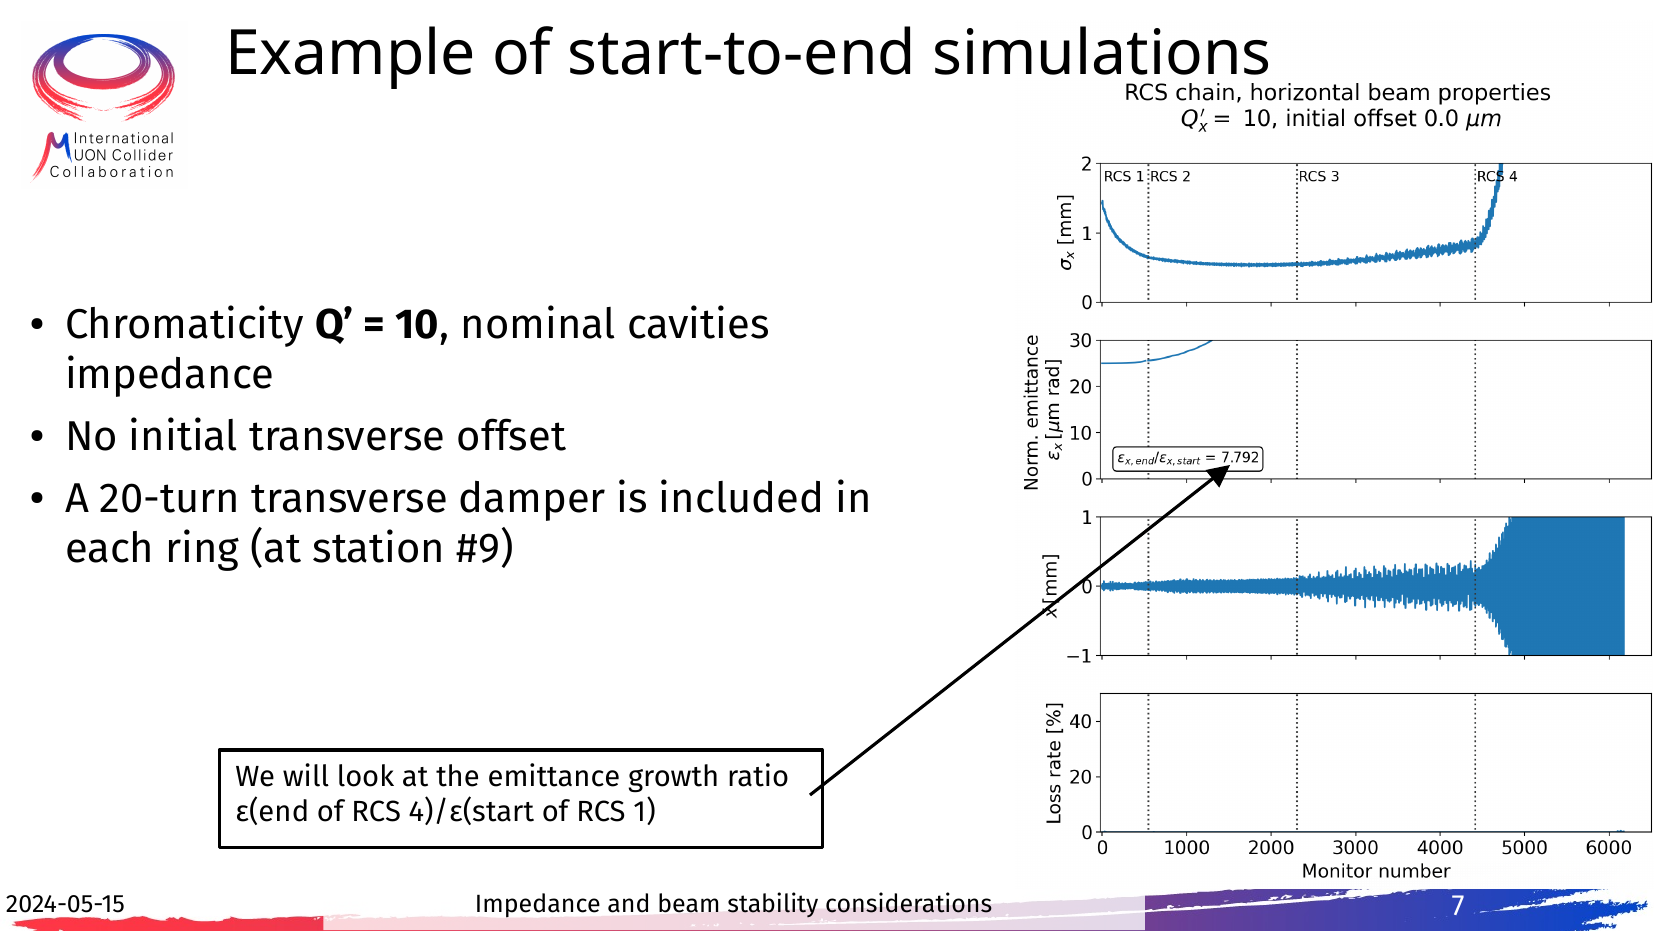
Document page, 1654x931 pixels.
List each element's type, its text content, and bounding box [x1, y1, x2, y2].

text_box Chromaticity Q’ = 10, nominal cavities impedance No initial transverse offset A 20-turn transverse damper is included in each ring (at station #9) [14, 292, 895, 727]
title Example of start-to-end simulations [225, 7, 1571, 268]
picture [21, 21, 188, 189]
picture [0, 20, 1654, 931]
text_box We will look at the emittance growth ratio ε(end of RCS 4)/ε(start of RCS 1) [219, 750, 807, 838]
